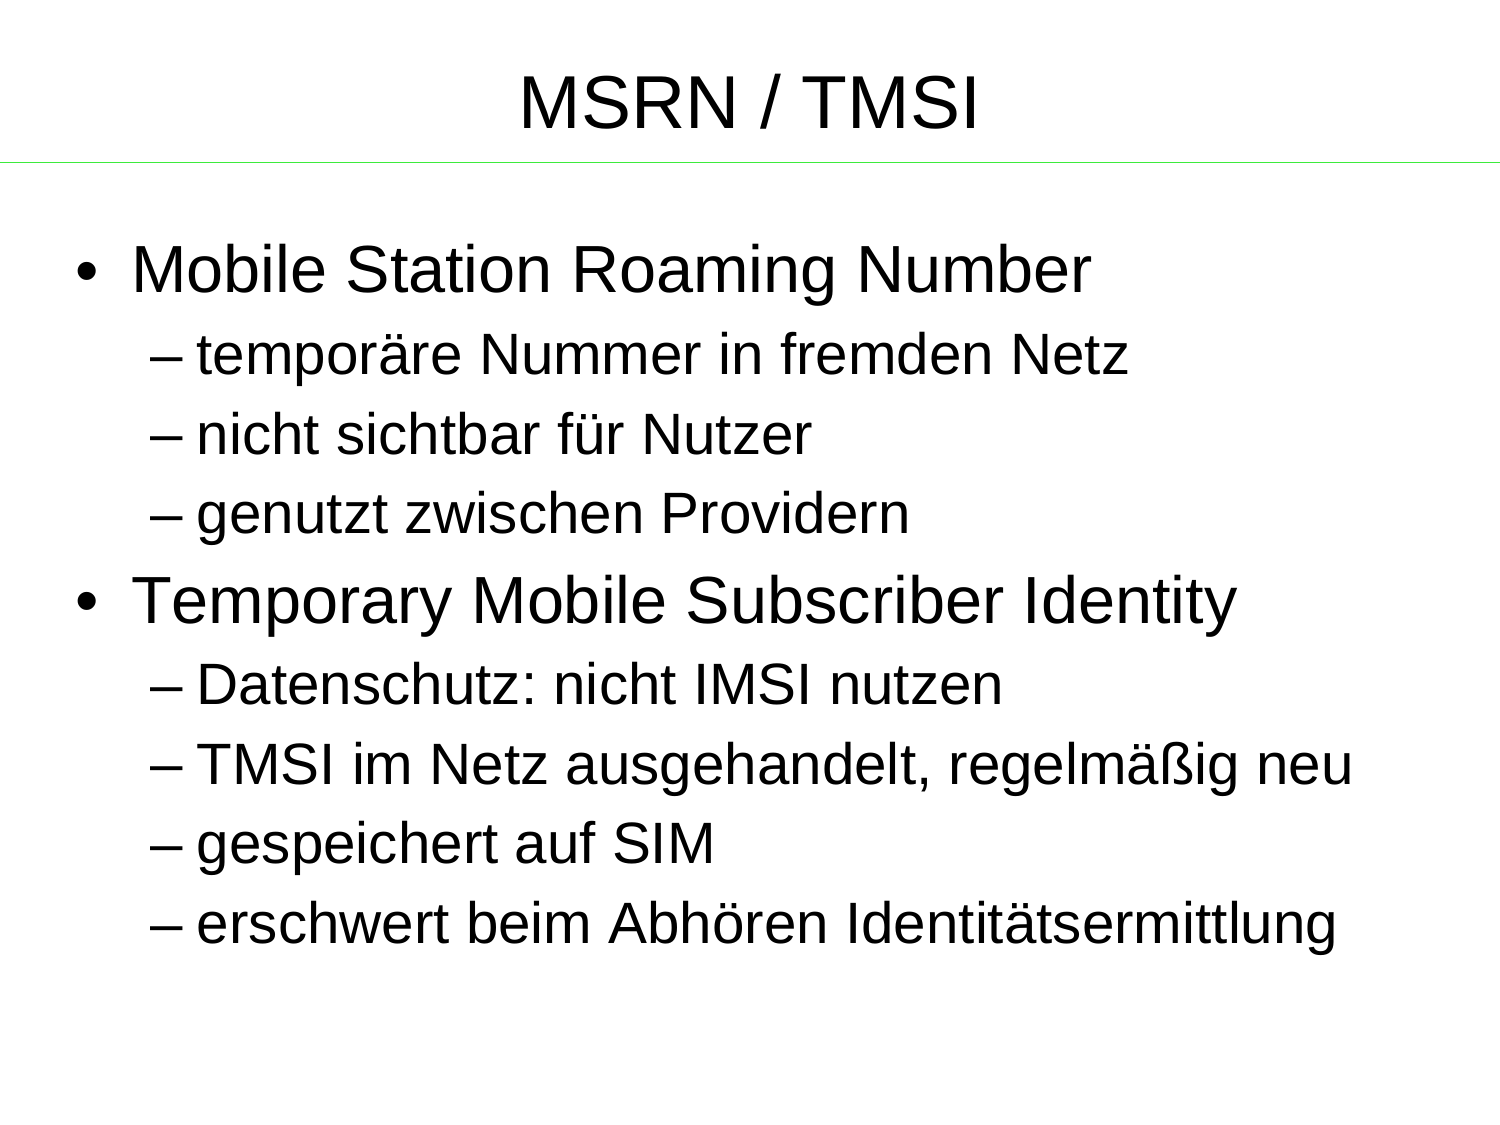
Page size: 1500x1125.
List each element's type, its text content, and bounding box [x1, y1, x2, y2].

list Mobile Station Roaming Number temporäre Nummer in fremden Netz nicht sichtbar für Nutzer genutzt zwischen Providern Temporary Mobile Subscriber Identity Datenschutz: nicht IMSI nutzen TMSI im Netz ausgehandelt, regelmäßig neu gespeichert auf SIM erschwert beim Abhören Identitätsermittlung [75, 232, 1426, 1001]
title MSRN / TMSI [75, 49, 1426, 156]
